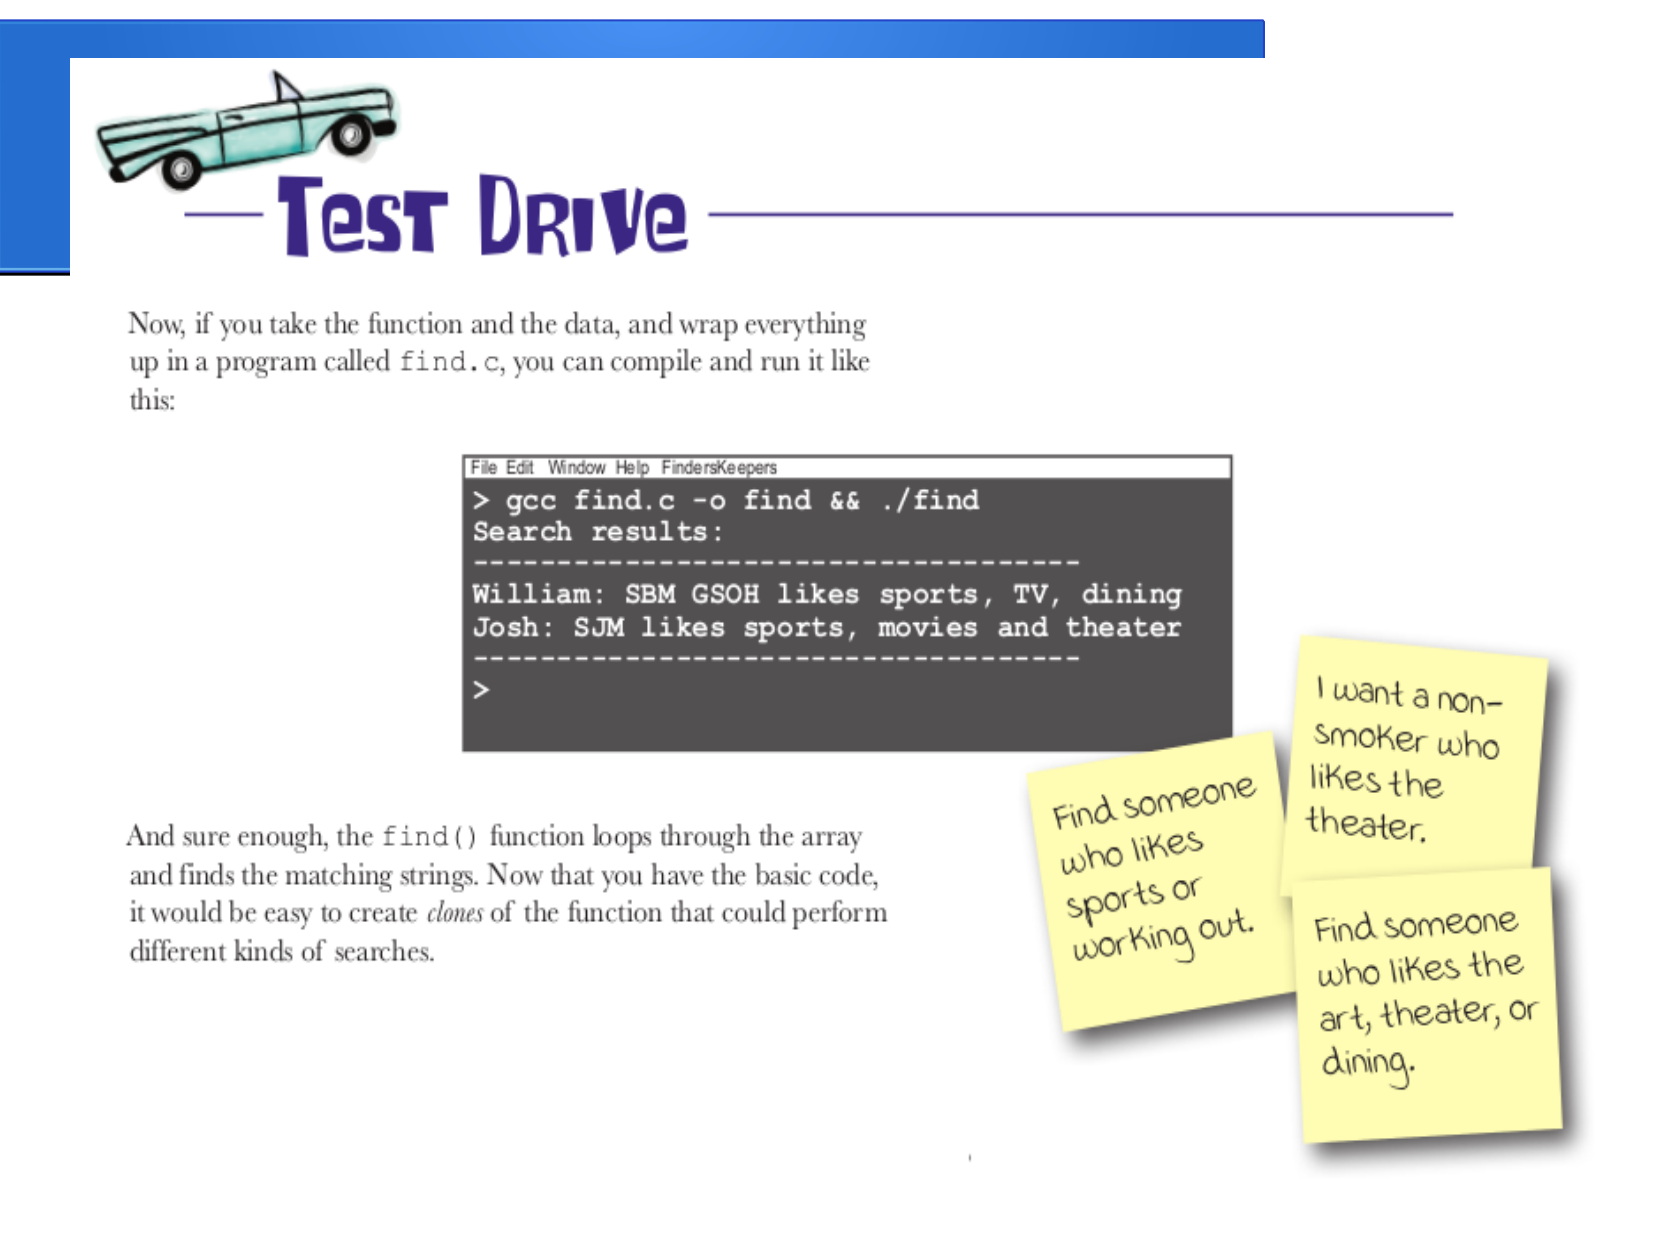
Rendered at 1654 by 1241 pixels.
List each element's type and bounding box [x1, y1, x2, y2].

picture [70, 58, 1595, 1182]
